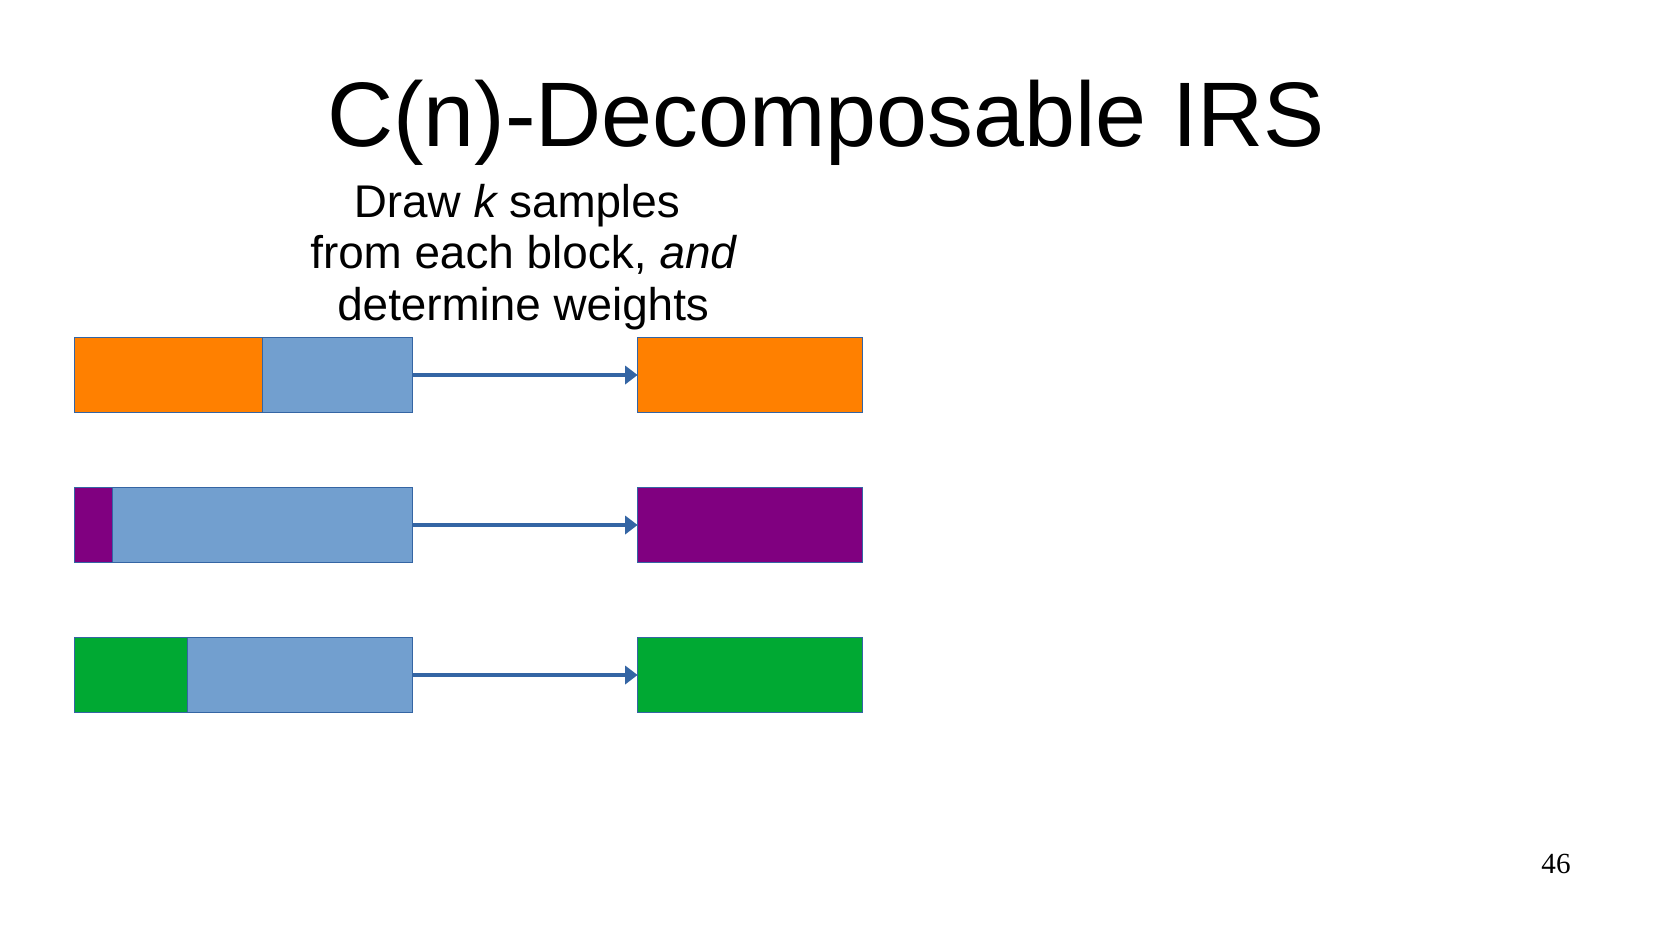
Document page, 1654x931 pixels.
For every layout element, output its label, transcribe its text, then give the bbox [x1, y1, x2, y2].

text_box [637, 637, 863, 713]
title C(n)-Decomposable IRS [82, 37, 1571, 193]
text_box [637, 487, 863, 563]
text_box Draw k samples from each block, and determine weights [295, 168, 751, 338]
text_box [74, 487, 413, 563]
text_box [74, 637, 413, 713]
text_box [74, 337, 413, 413]
text_box [637, 337, 863, 413]
